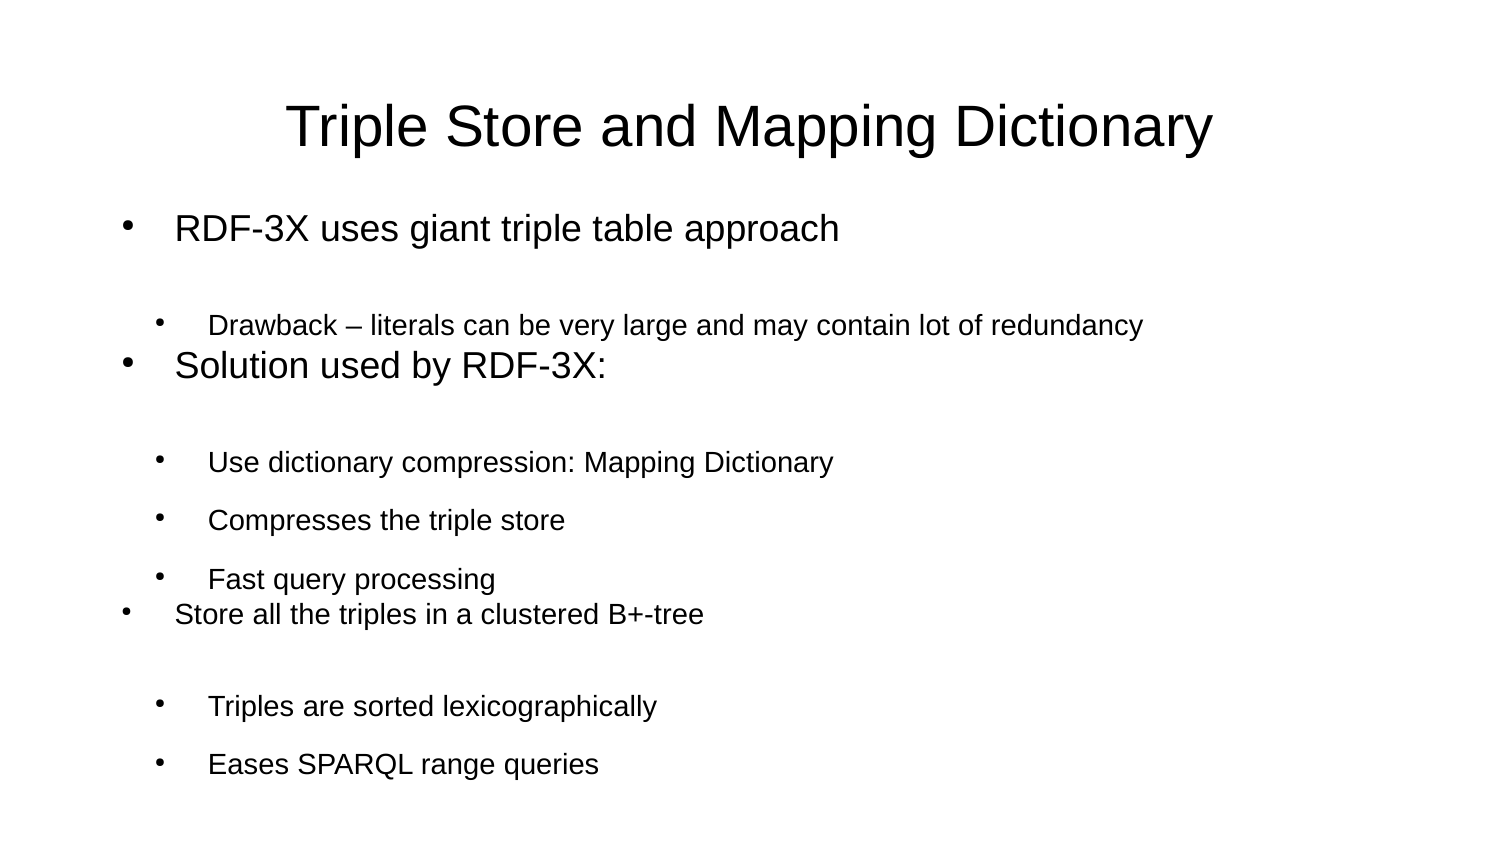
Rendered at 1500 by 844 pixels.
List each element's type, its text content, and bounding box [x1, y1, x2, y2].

list RDF-3X uses giant triple table approach Drawback – literals can be very large and may contain lot of redundancy Solution used by RDF-3X: Use dictionary compression: Mapping Dictionary Compresses the triple store Fast query processing Store all the triples in a clustered B+-tree Triples are sorted lexicographically Eases SPARQL range queries [51, 189, 1449, 750]
title Triple Store and Mapping Dictionary [51, 72, 1449, 167]
